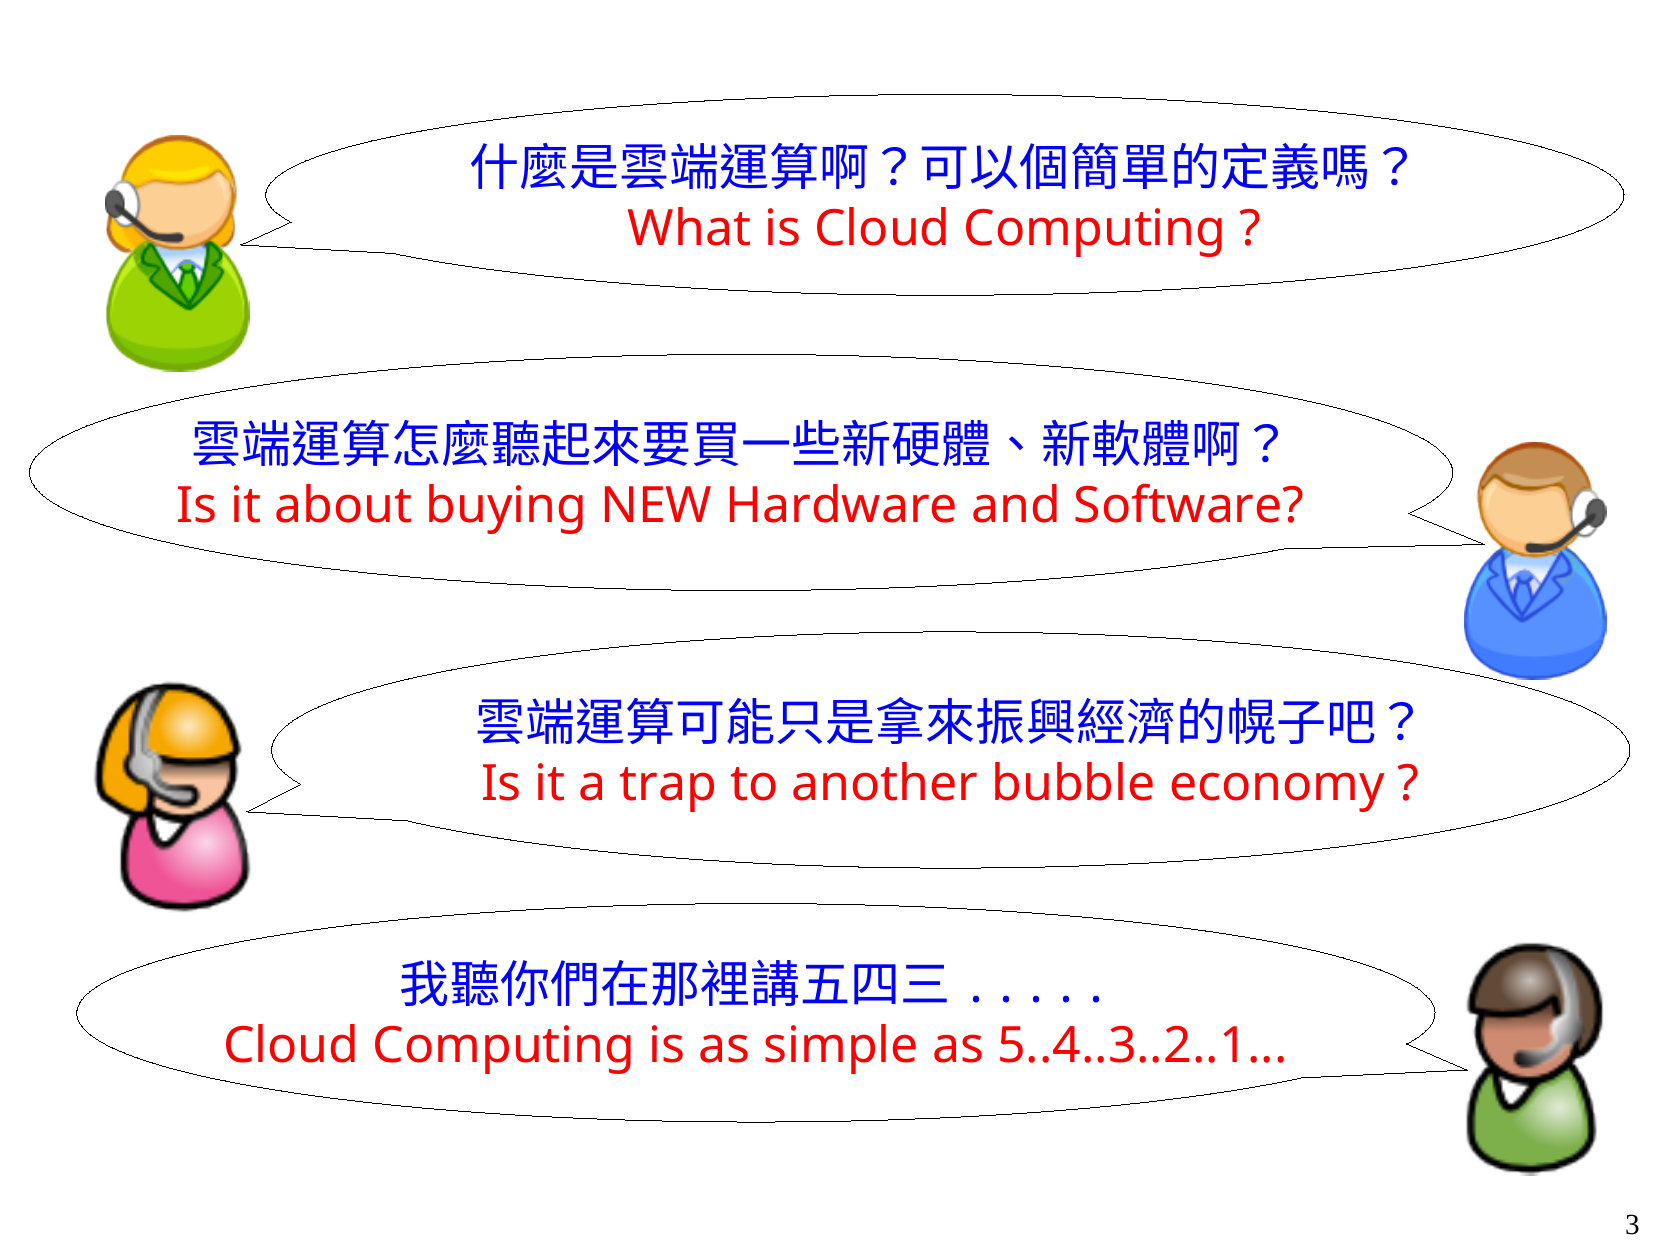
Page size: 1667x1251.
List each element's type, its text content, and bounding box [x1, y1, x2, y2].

text_box 我聽你們在那裡講五四三..... Cloud Computing is as simple as 5..4..3..2..1... [76, 903, 1468, 1123]
picture [59, 679, 296, 916]
text_box 雲端運算可能只是拿來振興經濟的幌子吧？ Is it a trap to another bubble economy ? [246, 631, 1630, 869]
picture [1417, 938, 1654, 1176]
picture [1464, 442, 1607, 680]
picture [105, 135, 250, 373]
text_box 什麼是雲端運算啊？可以個簡單的定義嗎？ What is Cloud Computing ? [240, 94, 1625, 296]
text_box 雲端運算怎麼聽起來要買一些新硬體、新軟體啊？ Is it about buying NEW Hardware and Software? [29, 354, 1485, 591]
